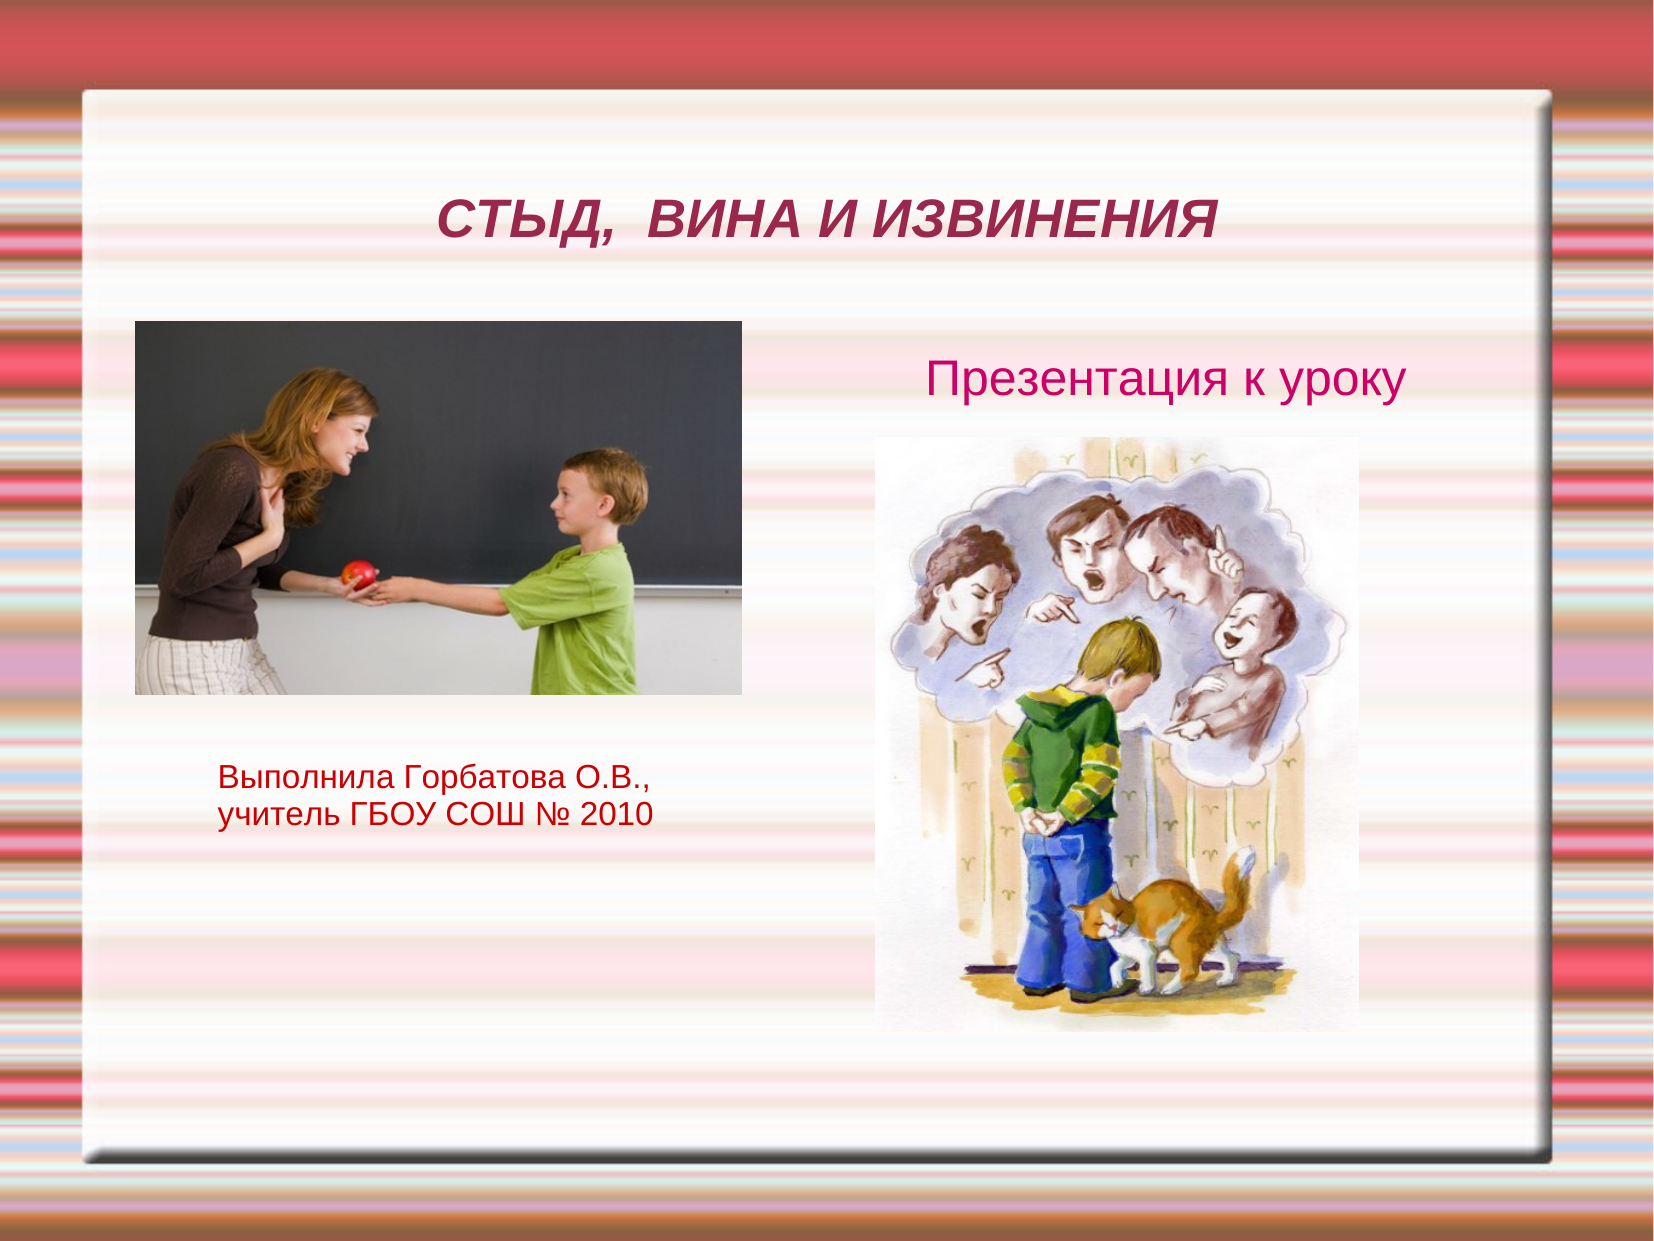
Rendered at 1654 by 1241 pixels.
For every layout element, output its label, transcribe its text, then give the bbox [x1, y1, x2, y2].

list Презентация к уроку [842, 350, 1517, 724]
list Выполнила Горбатова О.В., учитель ГБОУ СОШ № 2010 [134, 758, 1516, 1132]
title СТЫД, ВИНА И ИЗВИНЕНИЯ [121, 114, 1534, 322]
picture [0, 0, 1654, 1241]
